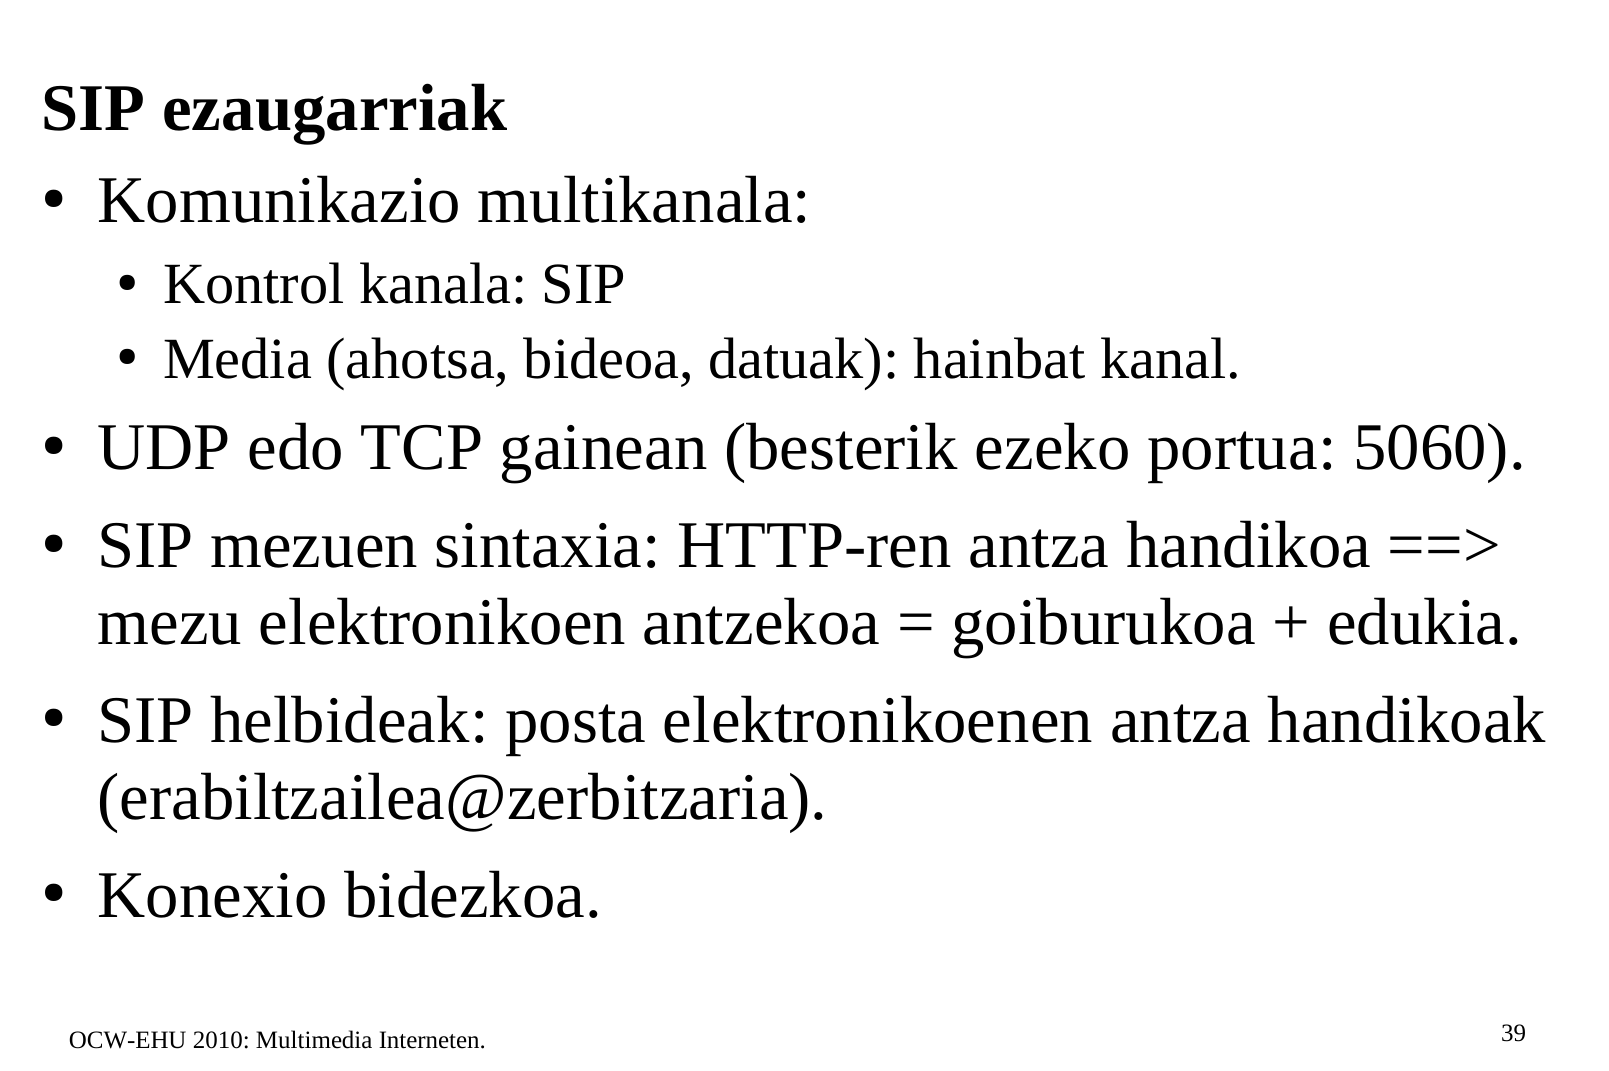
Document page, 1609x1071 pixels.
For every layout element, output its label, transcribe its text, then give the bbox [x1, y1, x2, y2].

list Komunikazio multikanala: Kontrol kanala: SIP Media (ahotsa, bideoa, datuak): hainbat kanal. UDP edo TCP gainean (besterik ezeko portua: 5060). SIP mezuen sintaxia: HTTP-ren antza handikoa ==> mezu elektronikoen antzekoa = goiburukoa + edukia. SIP helbideak: posta elektronikoenen antza handikoak (erabiltzailea@zerbitzaria). Konexio bidezkoa. [41, 160, 1554, 999]
title SIP ezaugarriak [41, 47, 1554, 160]
